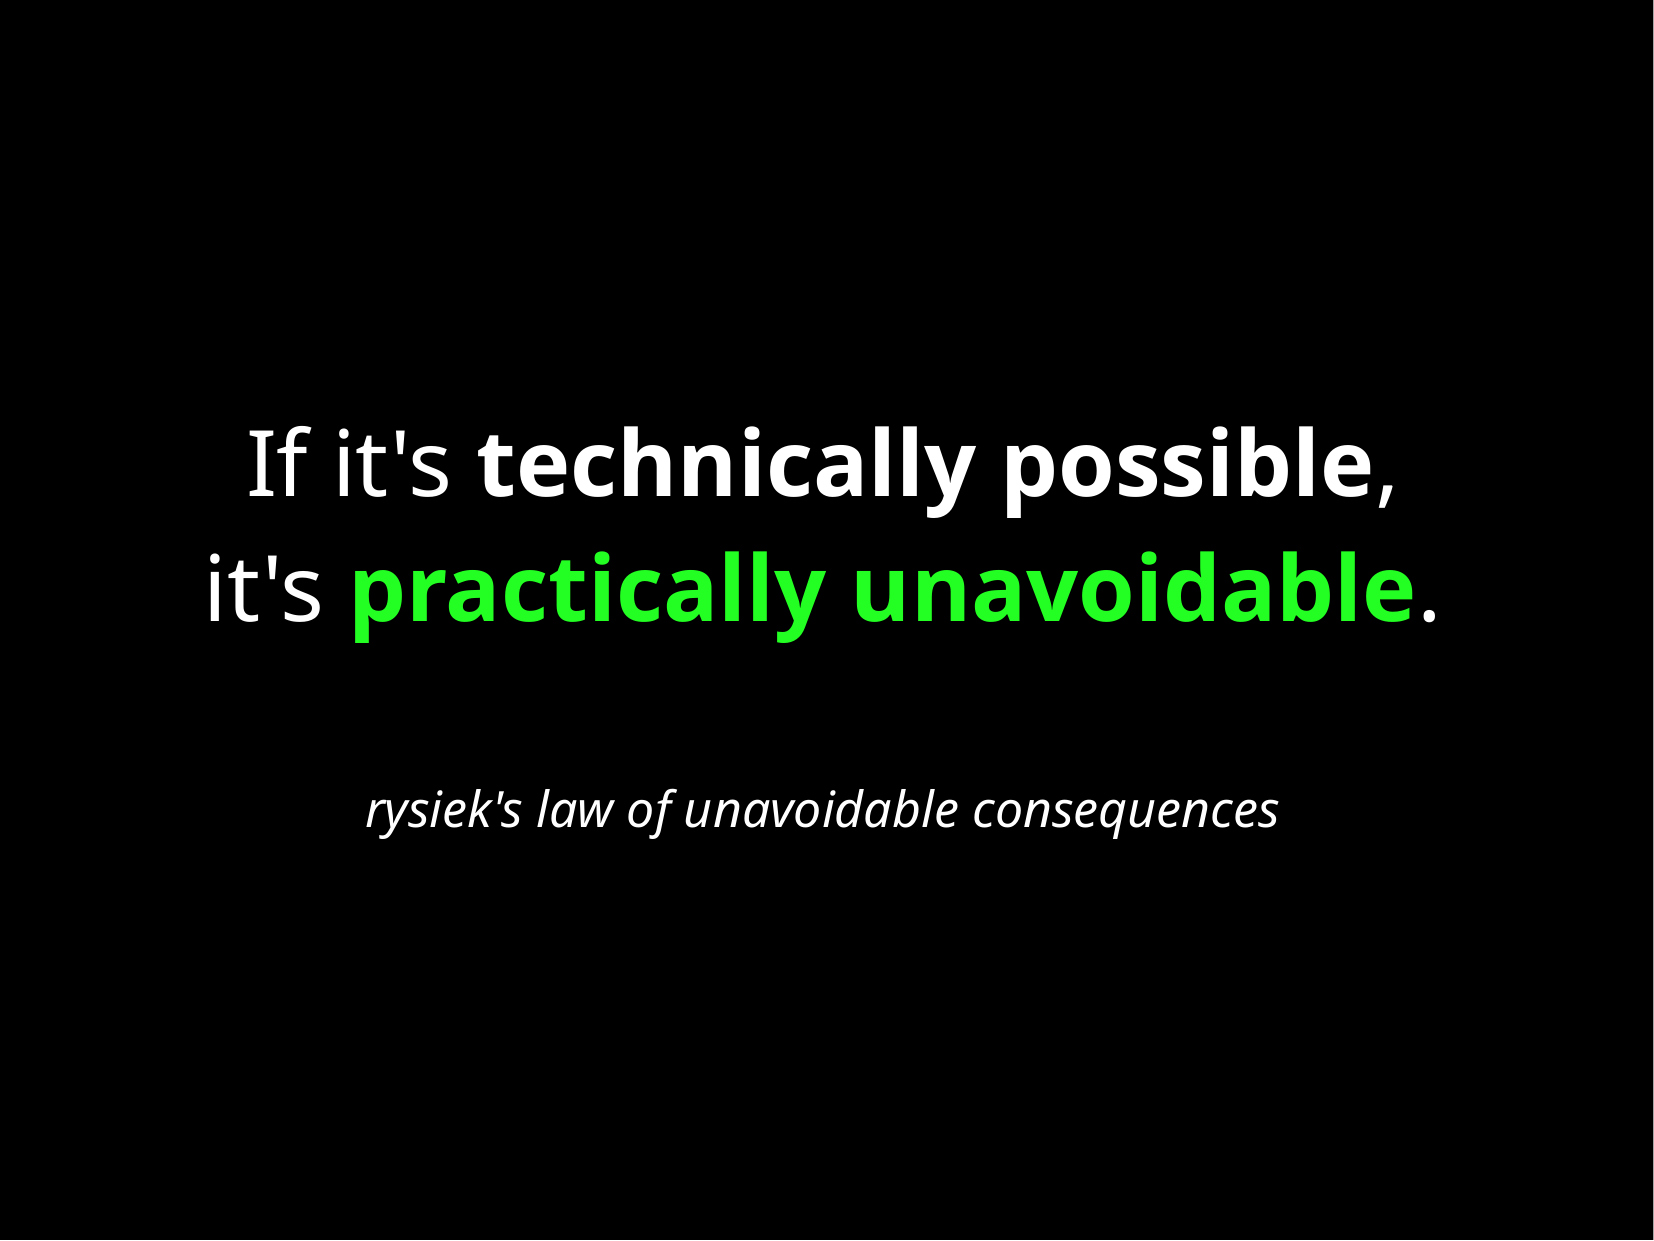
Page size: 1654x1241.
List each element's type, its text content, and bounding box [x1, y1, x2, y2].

title If it's technically possible, it's practically unavoidable. rysiek's law of unavoidable consequences [75, 385, 1571, 855]
